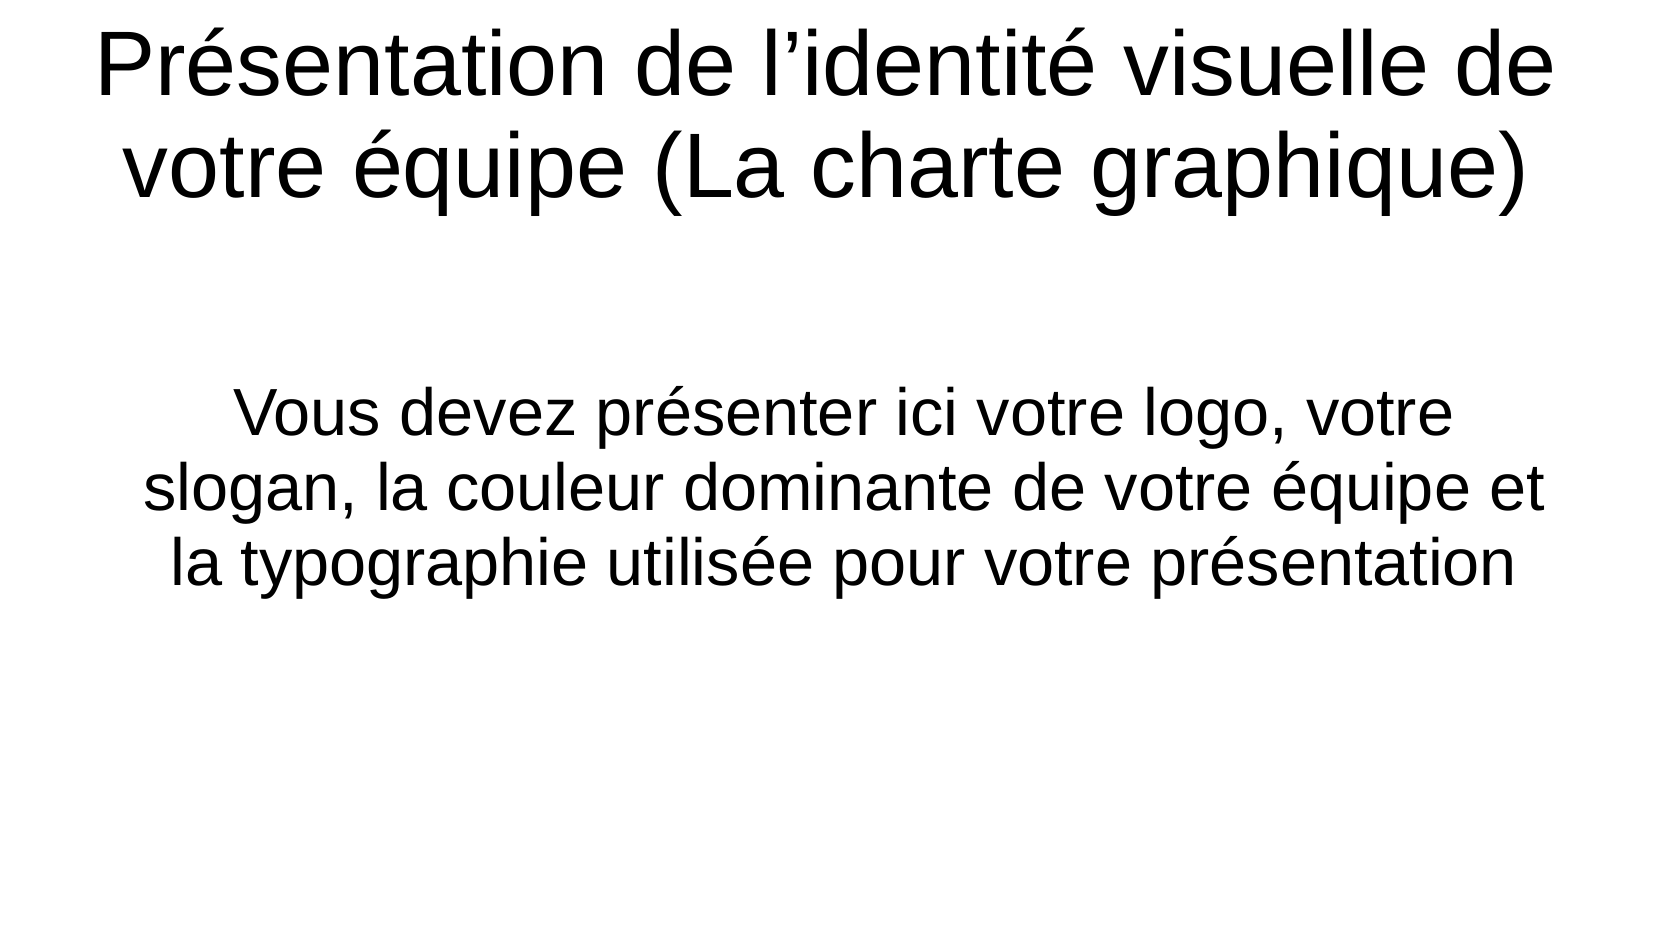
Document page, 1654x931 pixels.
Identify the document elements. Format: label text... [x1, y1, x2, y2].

title Présentation de l’identité visuelle de votre équipe (La charte graphique) [82, 12, 1571, 217]
list Vous devez présenter ici votre logo, votre slogan, la couleur dominante de votre équipe et la typographie utilisée pour votre présentation [82, 217, 1571, 758]
